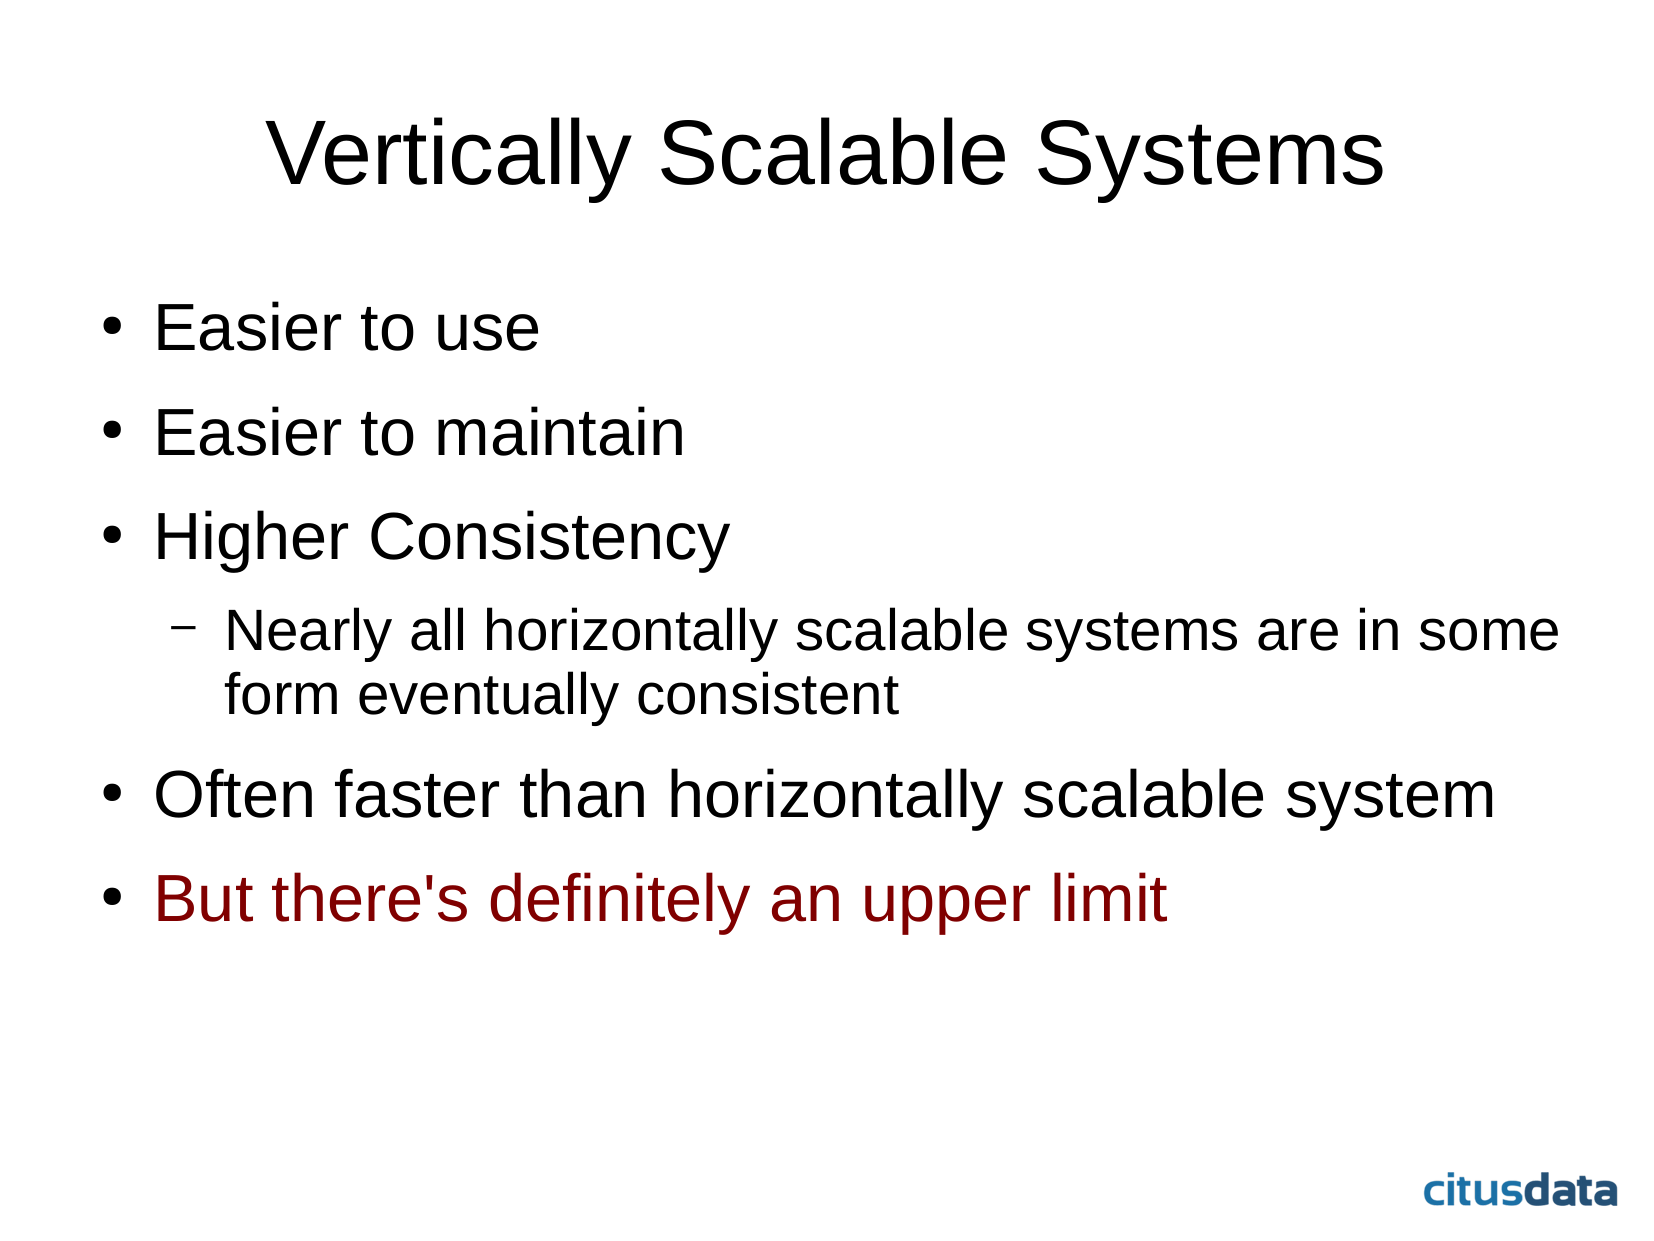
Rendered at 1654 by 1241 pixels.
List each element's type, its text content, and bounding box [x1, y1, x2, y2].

picture [1420, 1167, 1622, 1209]
list Easier to use Easier to maintain Higher Consistency Nearly all horizontally scalable systems are in some form eventually consistent Often faster than horizontally scalable system But there's definitely an upper limit [82, 290, 1571, 1096]
title Vertically Scalable Systems [82, 49, 1571, 257]
